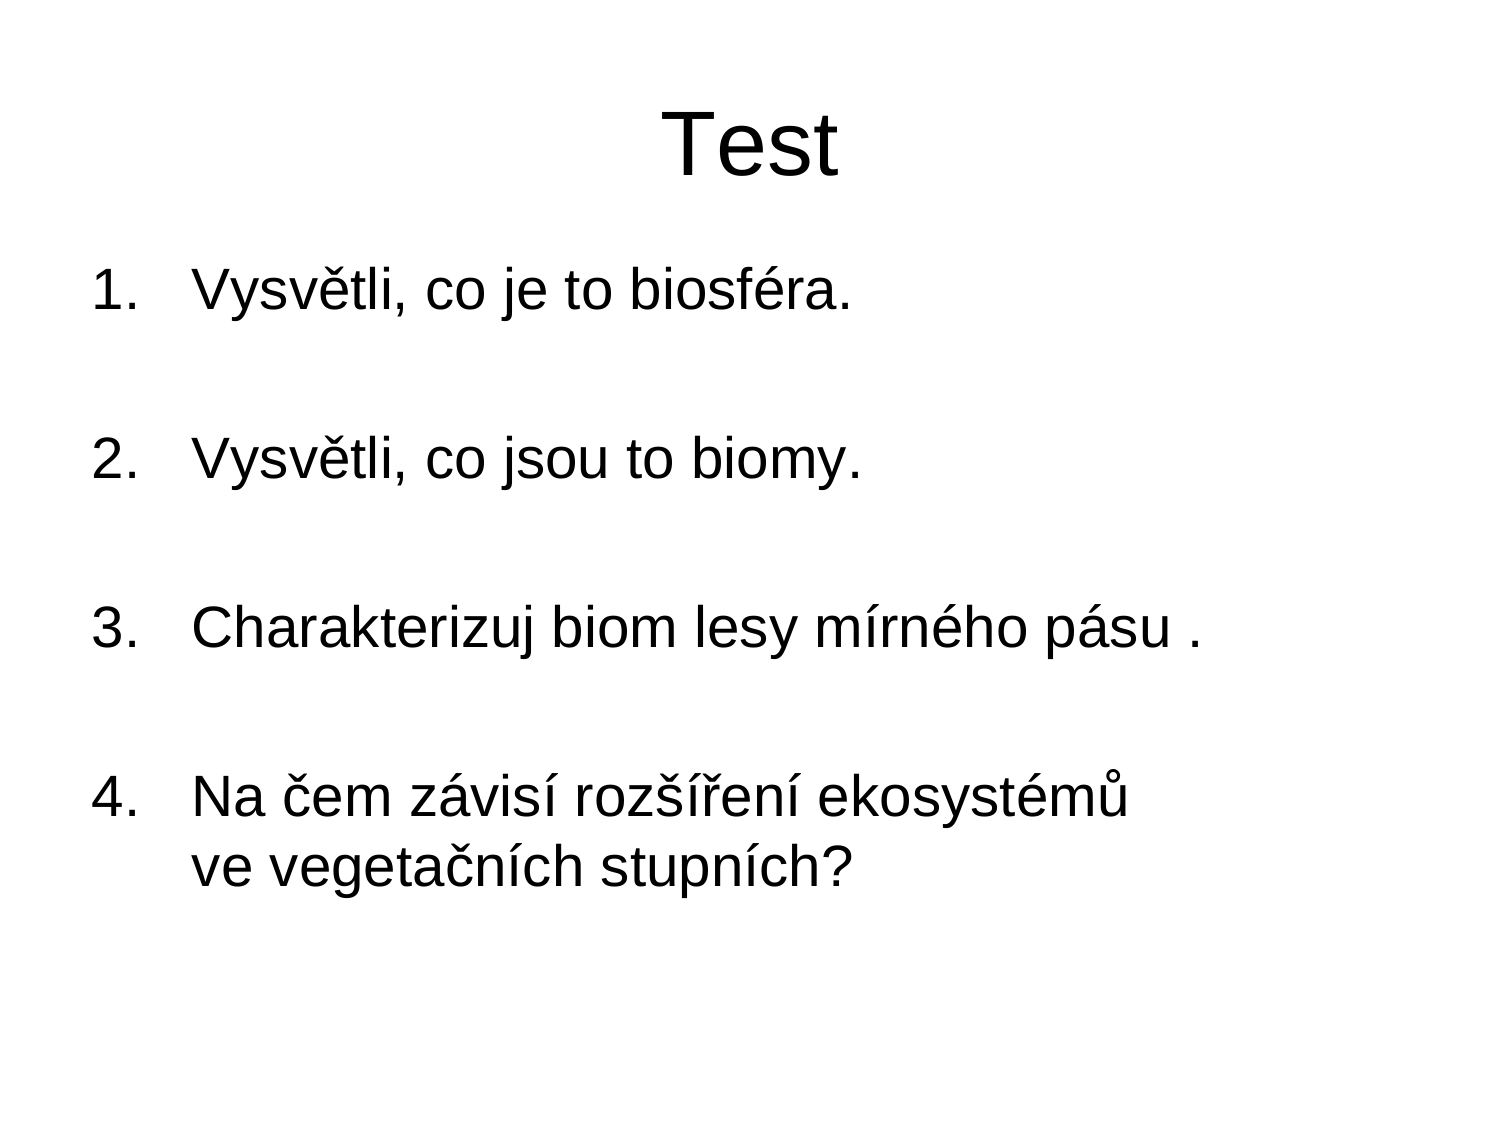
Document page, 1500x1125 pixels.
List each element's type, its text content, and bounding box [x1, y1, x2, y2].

title Test [75, 45, 1426, 233]
list Vysvětli, co je to biosféra. Vysvětli, co jsou to biomy. Charakterizuj biom lesy mírného pásu . Na čem závisí rozšíření ekosystémů ve vegetačních stupních? [76, 243, 1427, 1125]
